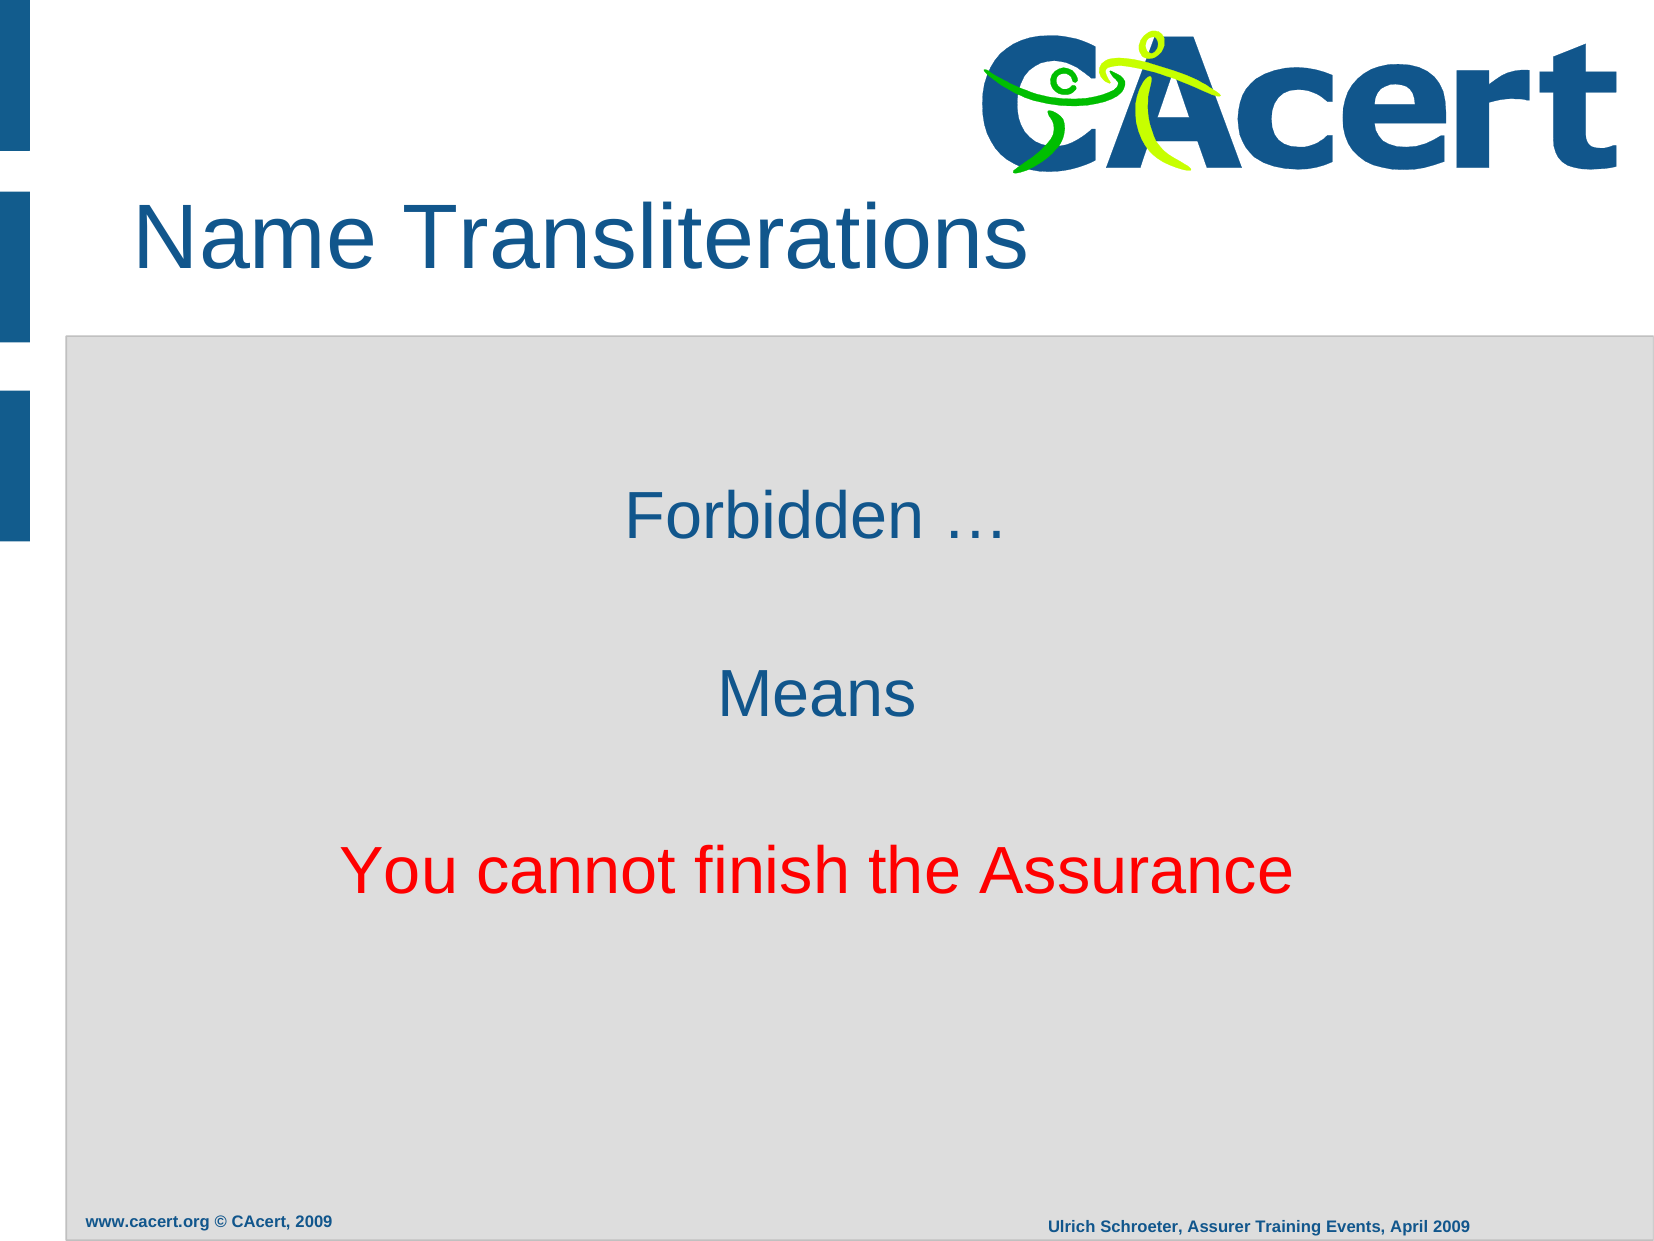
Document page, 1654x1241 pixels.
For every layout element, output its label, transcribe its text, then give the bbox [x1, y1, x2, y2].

text_box Name Transliterations [118, 177, 1046, 296]
text_box Forbidden … Means You cannot finish the Assurance [324, 456, 1330, 916]
